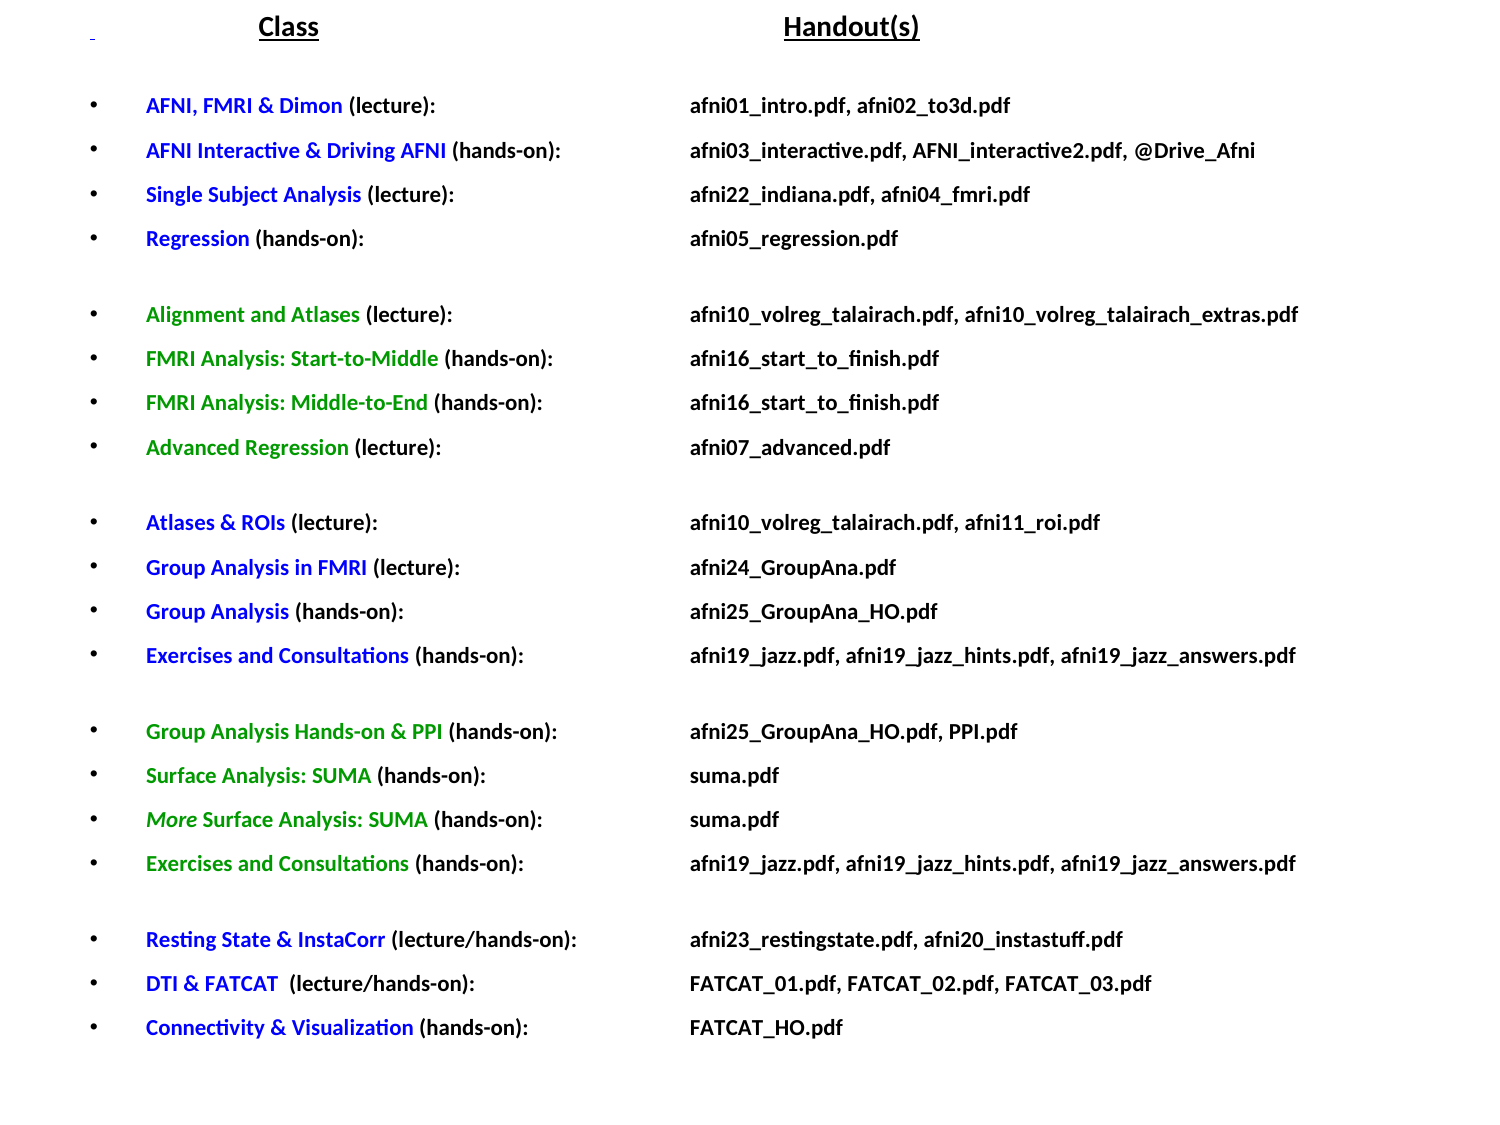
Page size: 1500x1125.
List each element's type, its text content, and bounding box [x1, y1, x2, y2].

list Class Handout(s) AFNI, FMRI & Dimon (lecture): afni01_intro.pdf, afni02_to3d.pdf AFNI Interactive & Driving AFNI (hands-on): afni03_interactive.pdf, AFNI_interactive2.pdf, @Drive_Afni Single Subject Analysis (lecture): afni22_indiana.pdf, afni04_fmri.pdf Regression (hands-on): afni05_regression.pdf Alignment and Atlases (lecture): afni10_volreg_talairach.pdf, afni10_volreg_talairach_extras.pdf FMRI Analysis: Start-to-Middle (hands-on): afni16_start_to_finish.pdf FMRI Analysis: Middle-to-End (hands-on): afni16_start_to_finish.pdf Advanced Regression (lecture): afni07_advanced.pdf Atlases & ROIs (lecture): afni10_volreg_talairach.pdf, afni11_roi.pdf Group Analysis in FMRI (lecture): afni24_GroupAna.pdf Group Analysis (hands-on): afni25_GroupAna_HO.pdf Exercises and Consultations (hands-on): afni19_jazz.pdf, afni19_jazz_hints.pdf, afni19_jazz_answers.pdf Group Analysis Hands-on & PPI (hands-on): afni25_GroupAna_HO.pdf, PPI.pdf Surface Analysis: SUMA (hands-on): suma.pdf More Surface Analysis: SUMA (hands-on): suma.pdf Exercises and Consultations (hands-on): afni19_jazz.pdf, afni19_jazz_hints.pdf, afni19_jazz_answers.pdf Resting State & InstaCorr (lecture/hands-on): afni23_restingstate.pdf, afni20_instastuff.pdf DTI & FATCAT (lecture/hands-on): FATCAT_01.pdf, FATCAT_02.pdf, FATCAT_03.pdf Connectivity & Visualization (hands-on): FATCAT_HO.pdf [75, 0, 1426, 1125]
